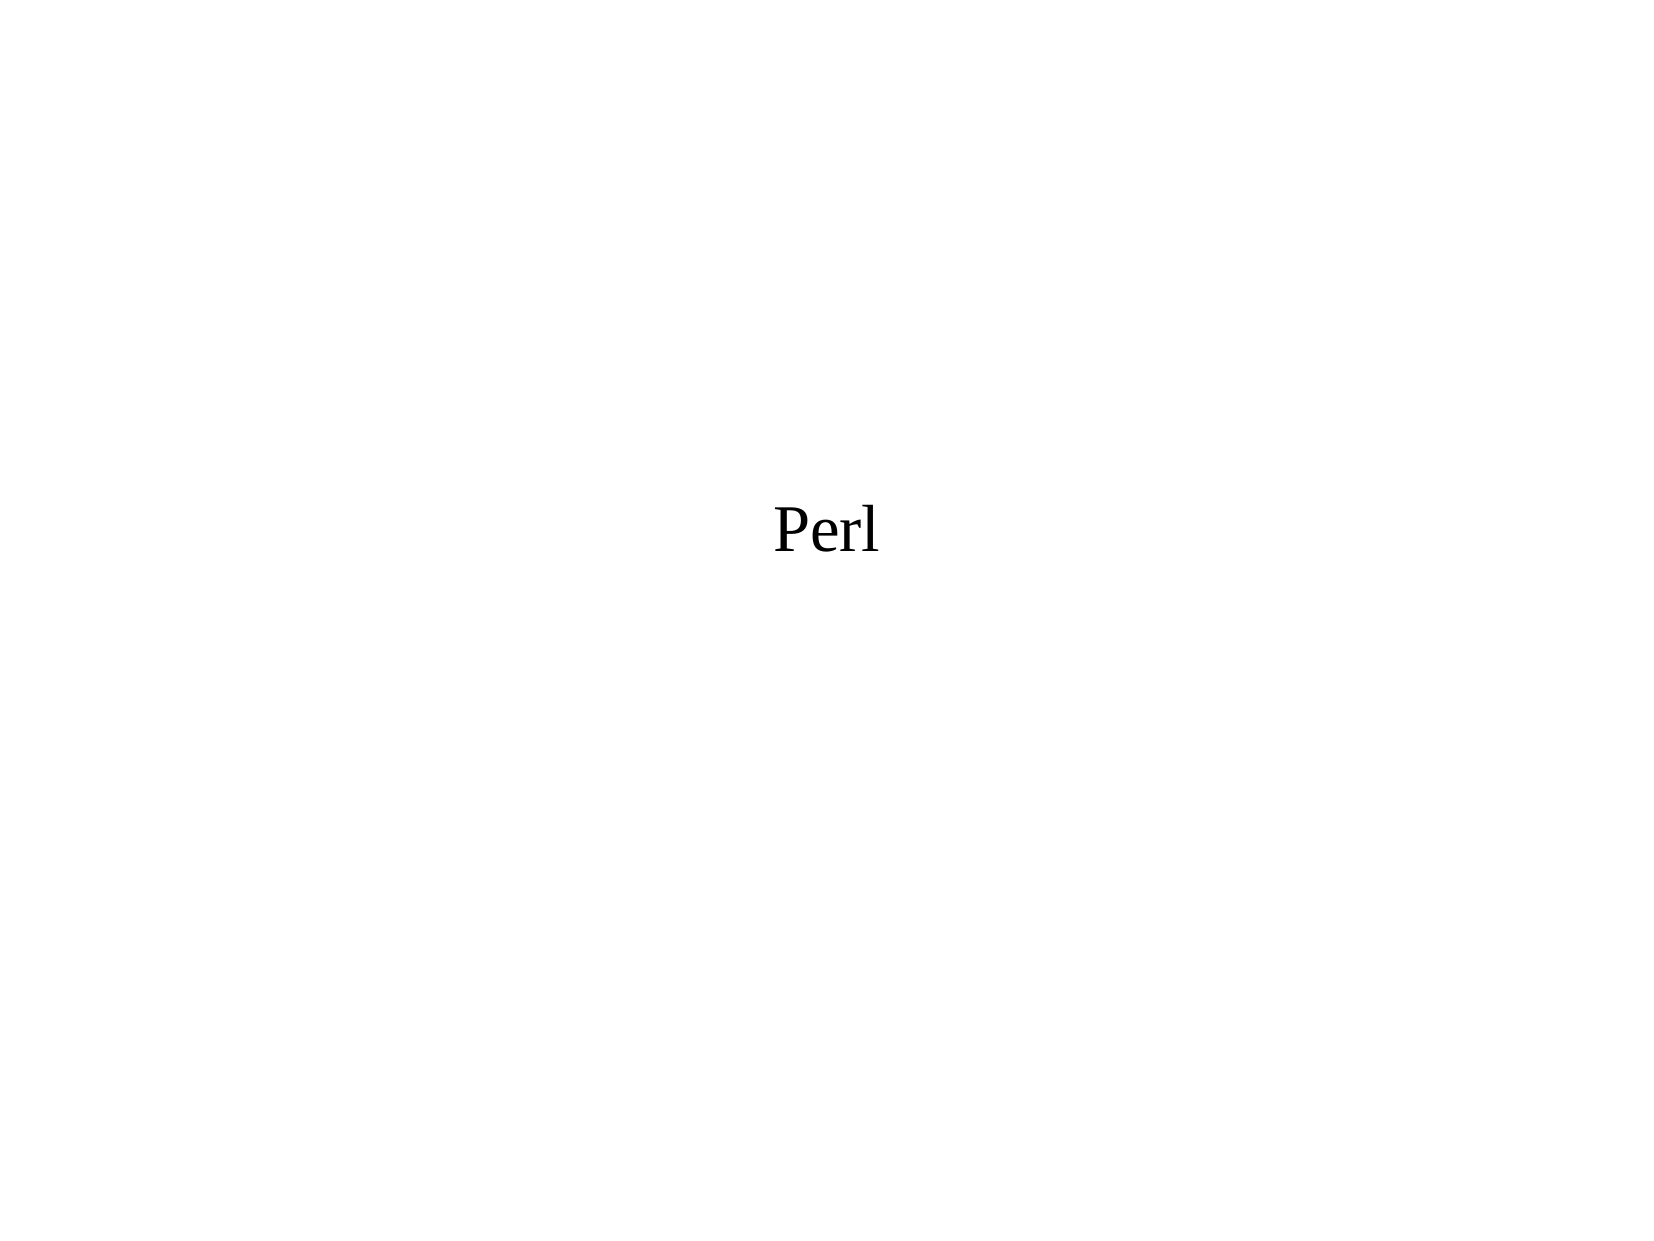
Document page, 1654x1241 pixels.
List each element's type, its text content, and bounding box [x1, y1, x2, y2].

subtitle Perl [82, 49, 1571, 1010]
